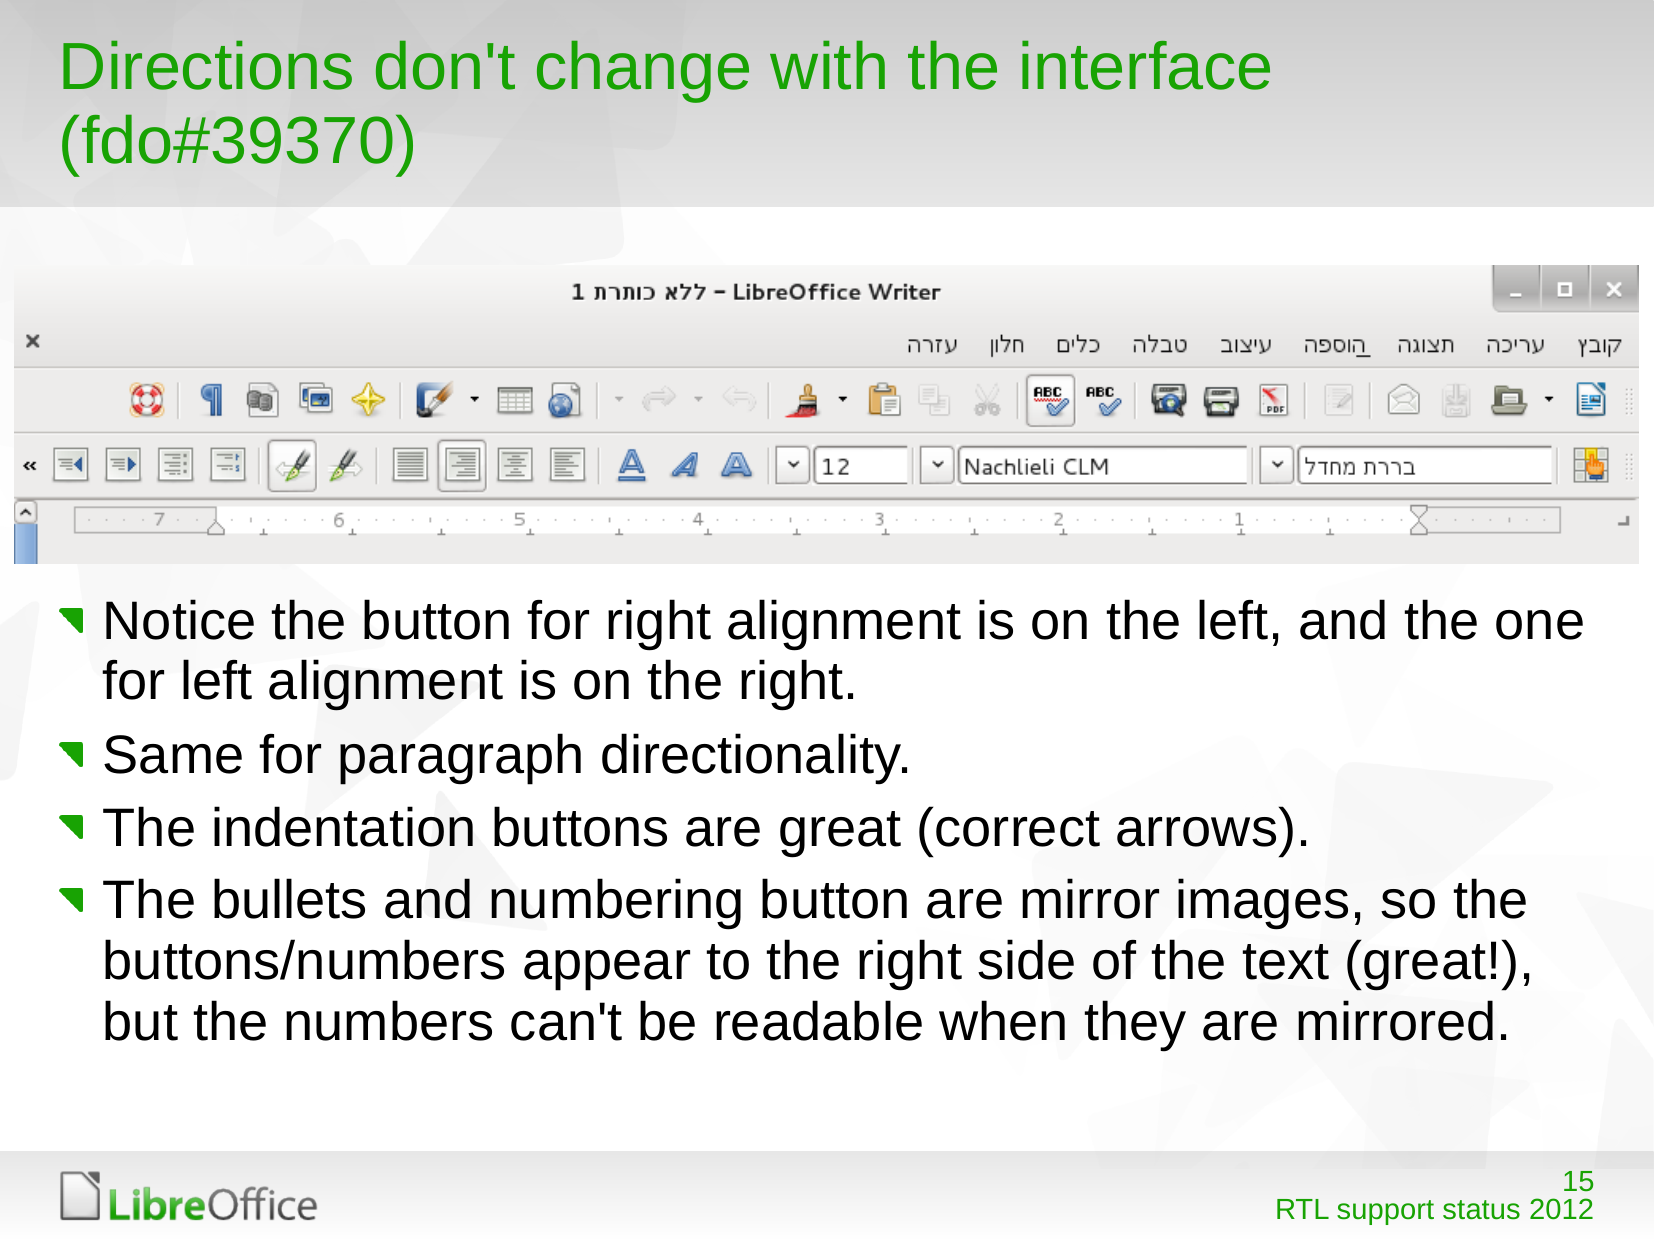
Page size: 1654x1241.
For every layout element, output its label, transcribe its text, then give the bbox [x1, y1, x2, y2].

picture [41, 1152, 337, 1240]
picture [0, 0, 1654, 1169]
title Directions don't change with the interface (fdo#39370) [59, 28, 1595, 179]
list Notice the button for right alignment is on the left, and the one for left alignment is on the right. Same for paragraph directionality. The indentation buttons are great (correct arrows). The bullets and numbering button are mirror images, so the buttons/numbers appear to the right side of the text (great!), but the numbers can't be readable when they are mirrored. [59, 590, 1595, 1052]
